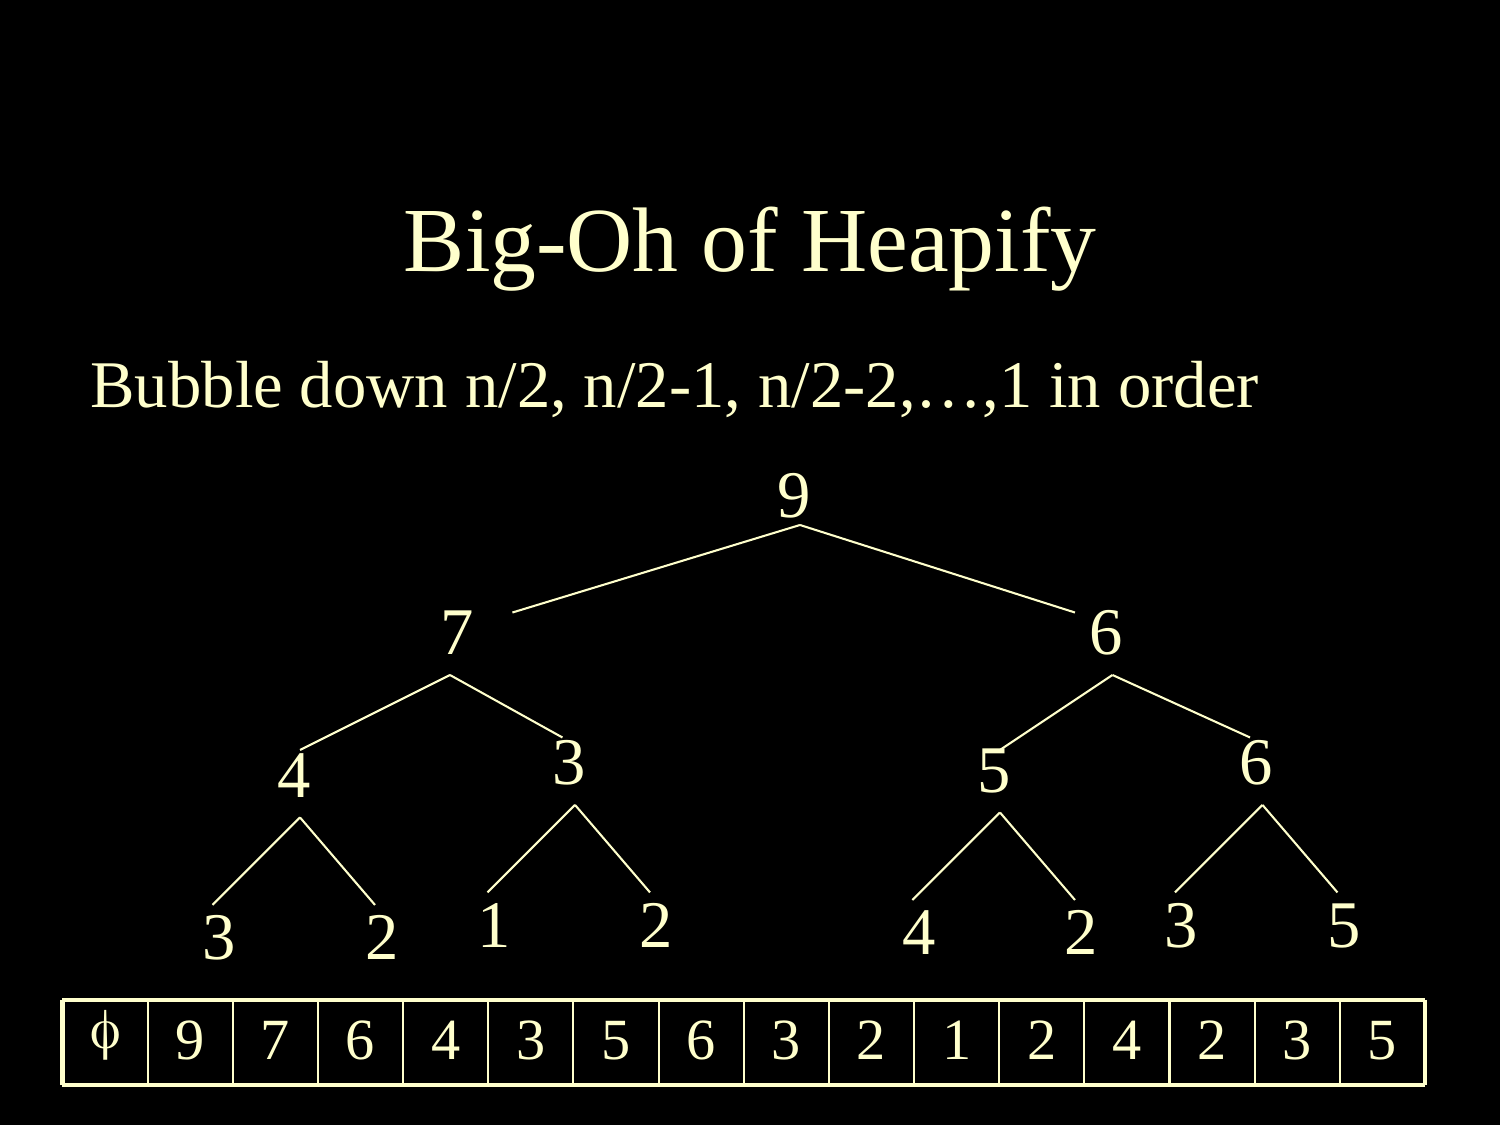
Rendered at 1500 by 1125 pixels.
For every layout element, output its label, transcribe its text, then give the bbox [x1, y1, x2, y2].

text_box 3 [489, 1002, 572, 1083]
text_box 5 [1341, 1002, 1423, 1083]
text_box 9 [149, 1002, 232, 1083]
text_box 2 [350, 892, 414, 982]
text_box 4 [1085, 1002, 1168, 1083]
text_box  [65, 1002, 147, 1083]
text_box 5 [962, 724, 1026, 815]
text_box 7 [234, 1002, 317, 1083]
text_box 9 [762, 527, 826, 540]
text_box 5 [574, 1002, 658, 1083]
text_box 3 [187, 892, 251, 982]
text_box 6 [1225, 717, 1289, 807]
text_box 2 [625, 879, 689, 970]
text_box 3 [1256, 1002, 1339, 1083]
text_box 5 [1312, 879, 1376, 970]
text_box 3 [537, 717, 601, 807]
text_box 2 [1000, 1002, 1083, 1083]
title Big-Oh of Heapify [22, 145, 1480, 336]
text_box 1 [462, 879, 526, 970]
list Bubble down n/2, n/2-1, n/2-2,…,1 in order [75, 347, 1482, 438]
text_box 6 [319, 1002, 402, 1083]
text_box 2 [1171, 1002, 1254, 1083]
text_box 9 [762, 449, 826, 535]
text_box 6 [1075, 587, 1139, 677]
text_box 3 [1150, 879, 1214, 970]
text_box 3 [745, 1002, 828, 1083]
text_box 4 [262, 729, 326, 820]
text_box 2 [830, 1002, 913, 1083]
text_box 1 [915, 1002, 998, 1083]
text_box 7 [425, 587, 489, 677]
text_box 4 [404, 1002, 487, 1083]
text_box 4 [887, 887, 951, 977]
text_box 6 [660, 1002, 743, 1083]
text_box 2 [1050, 887, 1114, 977]
